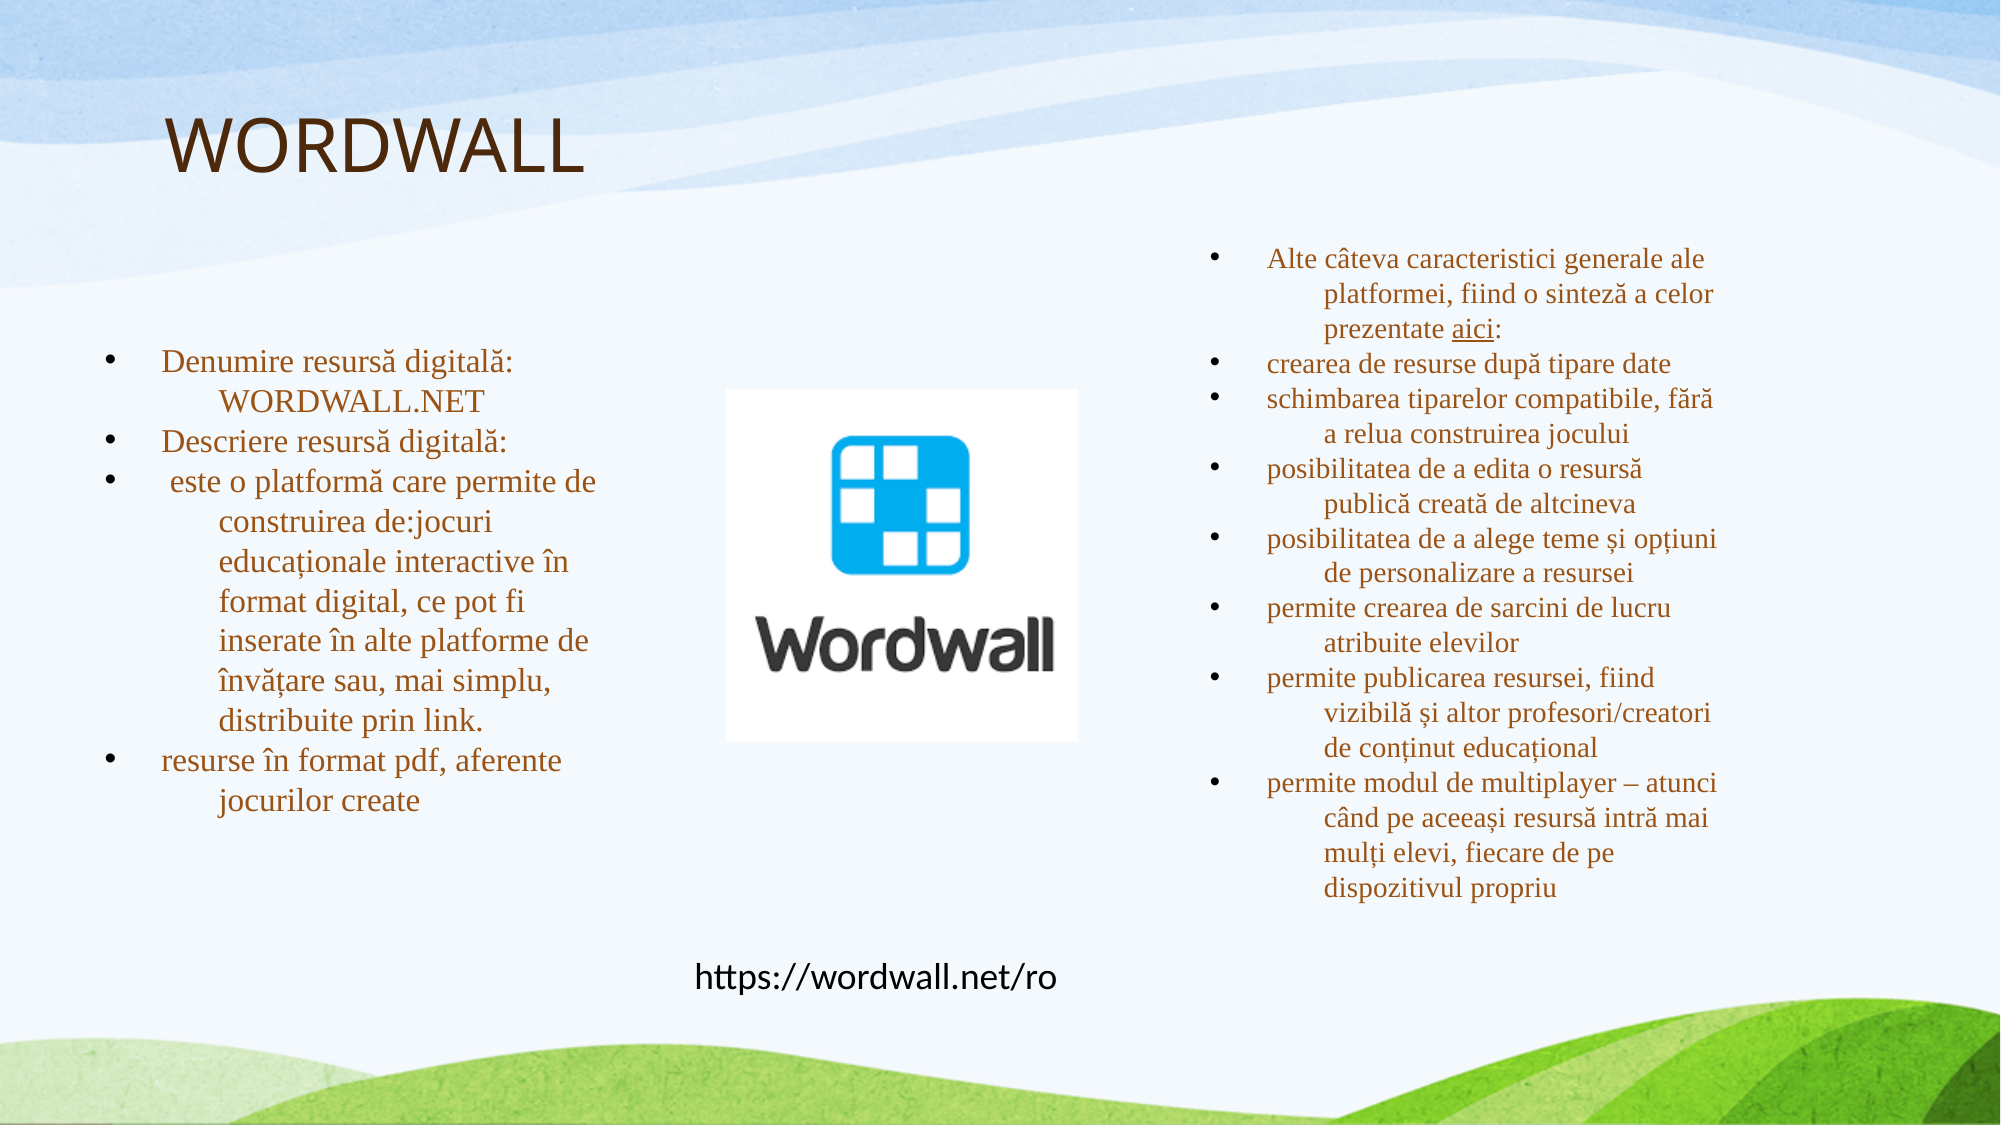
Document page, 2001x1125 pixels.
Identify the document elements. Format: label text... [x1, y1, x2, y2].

picture [0, 0, 2001, 1125]
text_box https://wordwall.net/ro [679, 945, 1073, 1005]
list Denumire resursă digitală: WORDWALL.NET Descriere resursă digitală: este o platformă care permite de construirea de:jocuri educaționale interactive în format digital, ce pot fi inserate în alte platforme de învățare sau, mai simplu, distribuite prin link. resurse în format pdf, aferente jocurilor create [89, 331, 632, 799]
list Alte câteva caracteristici generale ale platformei, fiind o sinteză a celor prezentate aici: crearea de resurse după tipare date schimbarea tiparelor compatibile, fără a relua construirea jocului posibilitatea de a edita o resursă publică creată de altcineva posibilitatea de a alege teme și opțiuni de personalizare a resursei permite crearea de sarcini de lucru atribuite elevilor permite publicarea resursei, fiind vizibilă și altor profesori/creatori de conținut educațional permite modul de multiplayer – atunci când pe aceeași resursă intră mai mulți elevi, fiecare de pe dispozitivul propriu [1194, 364, 1738, 699]
title WORDWALL [149, 99, 1851, 364]
